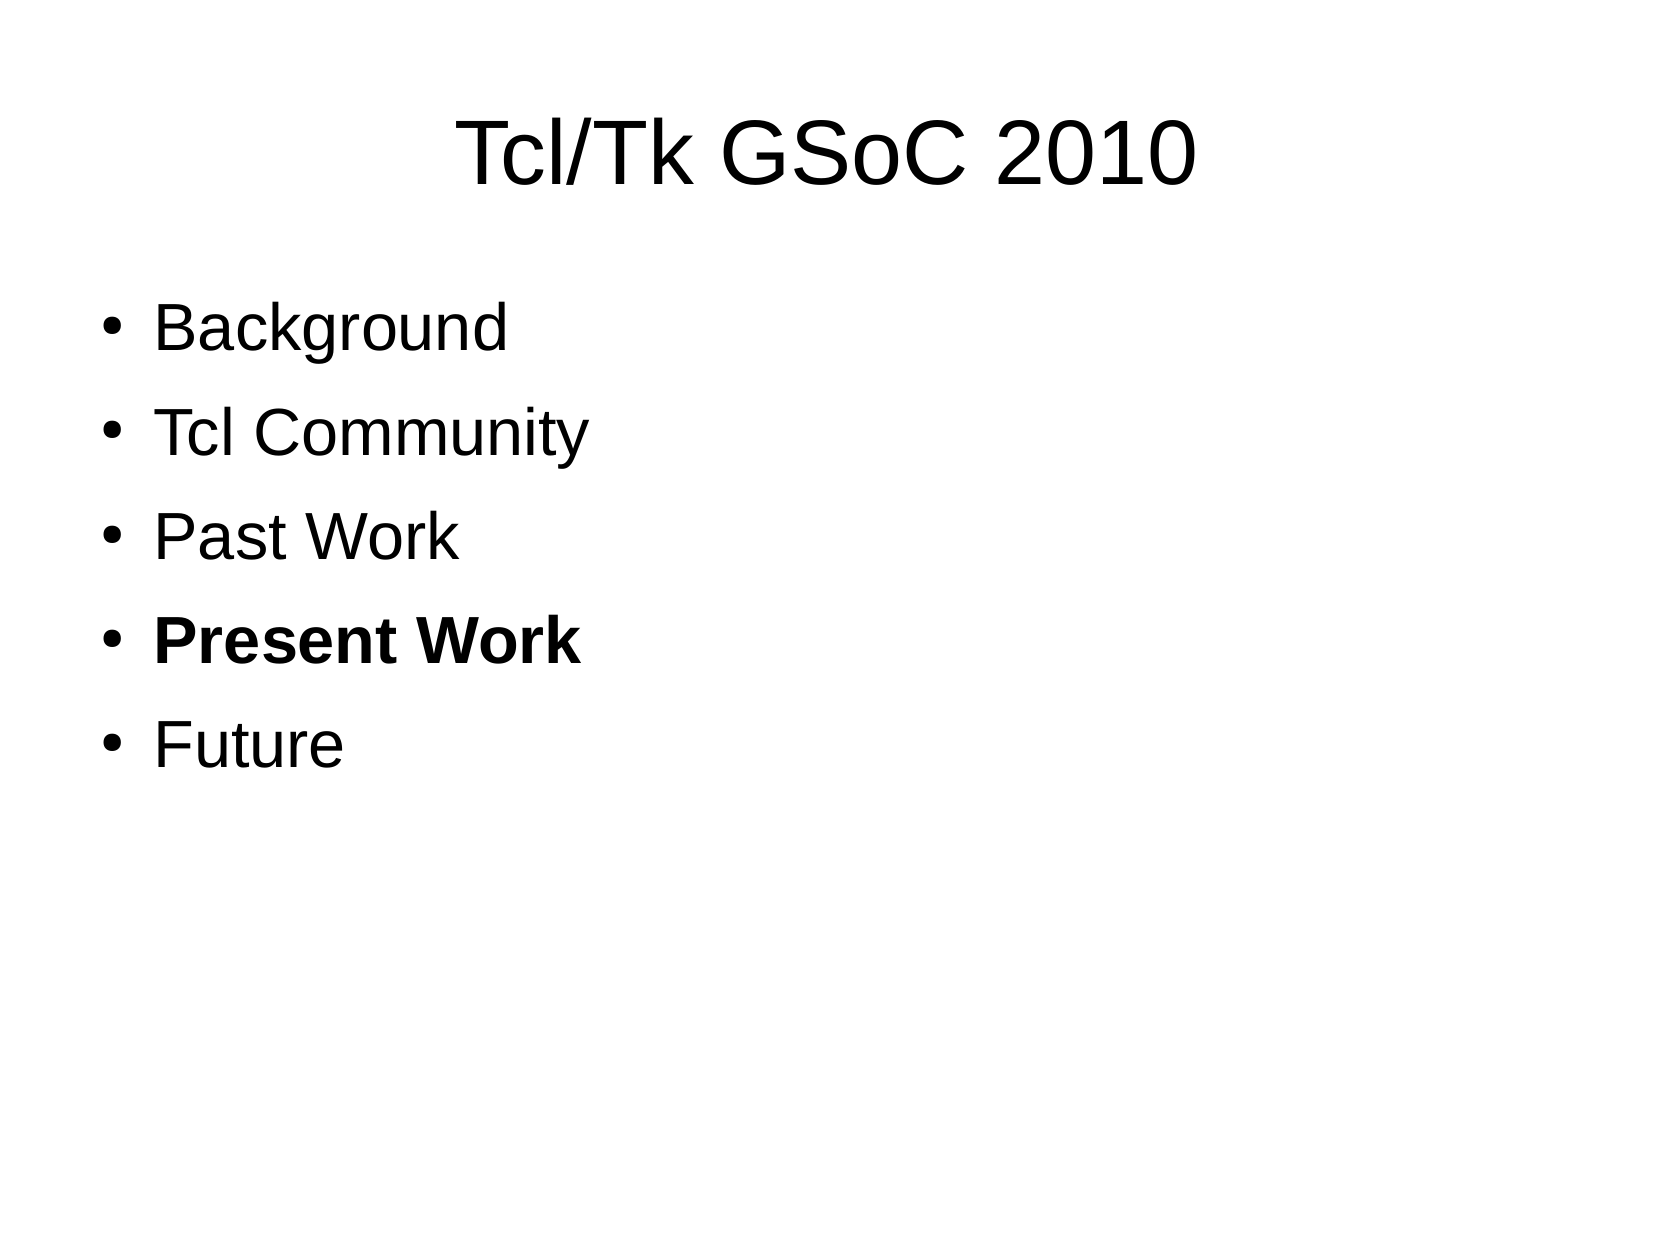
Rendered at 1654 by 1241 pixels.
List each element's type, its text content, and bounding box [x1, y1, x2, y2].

title Tcl/Tk GSoC 2010 [82, 56, 1571, 250]
list Background Tcl Community Past Work Present Work Future [82, 290, 1571, 1094]
